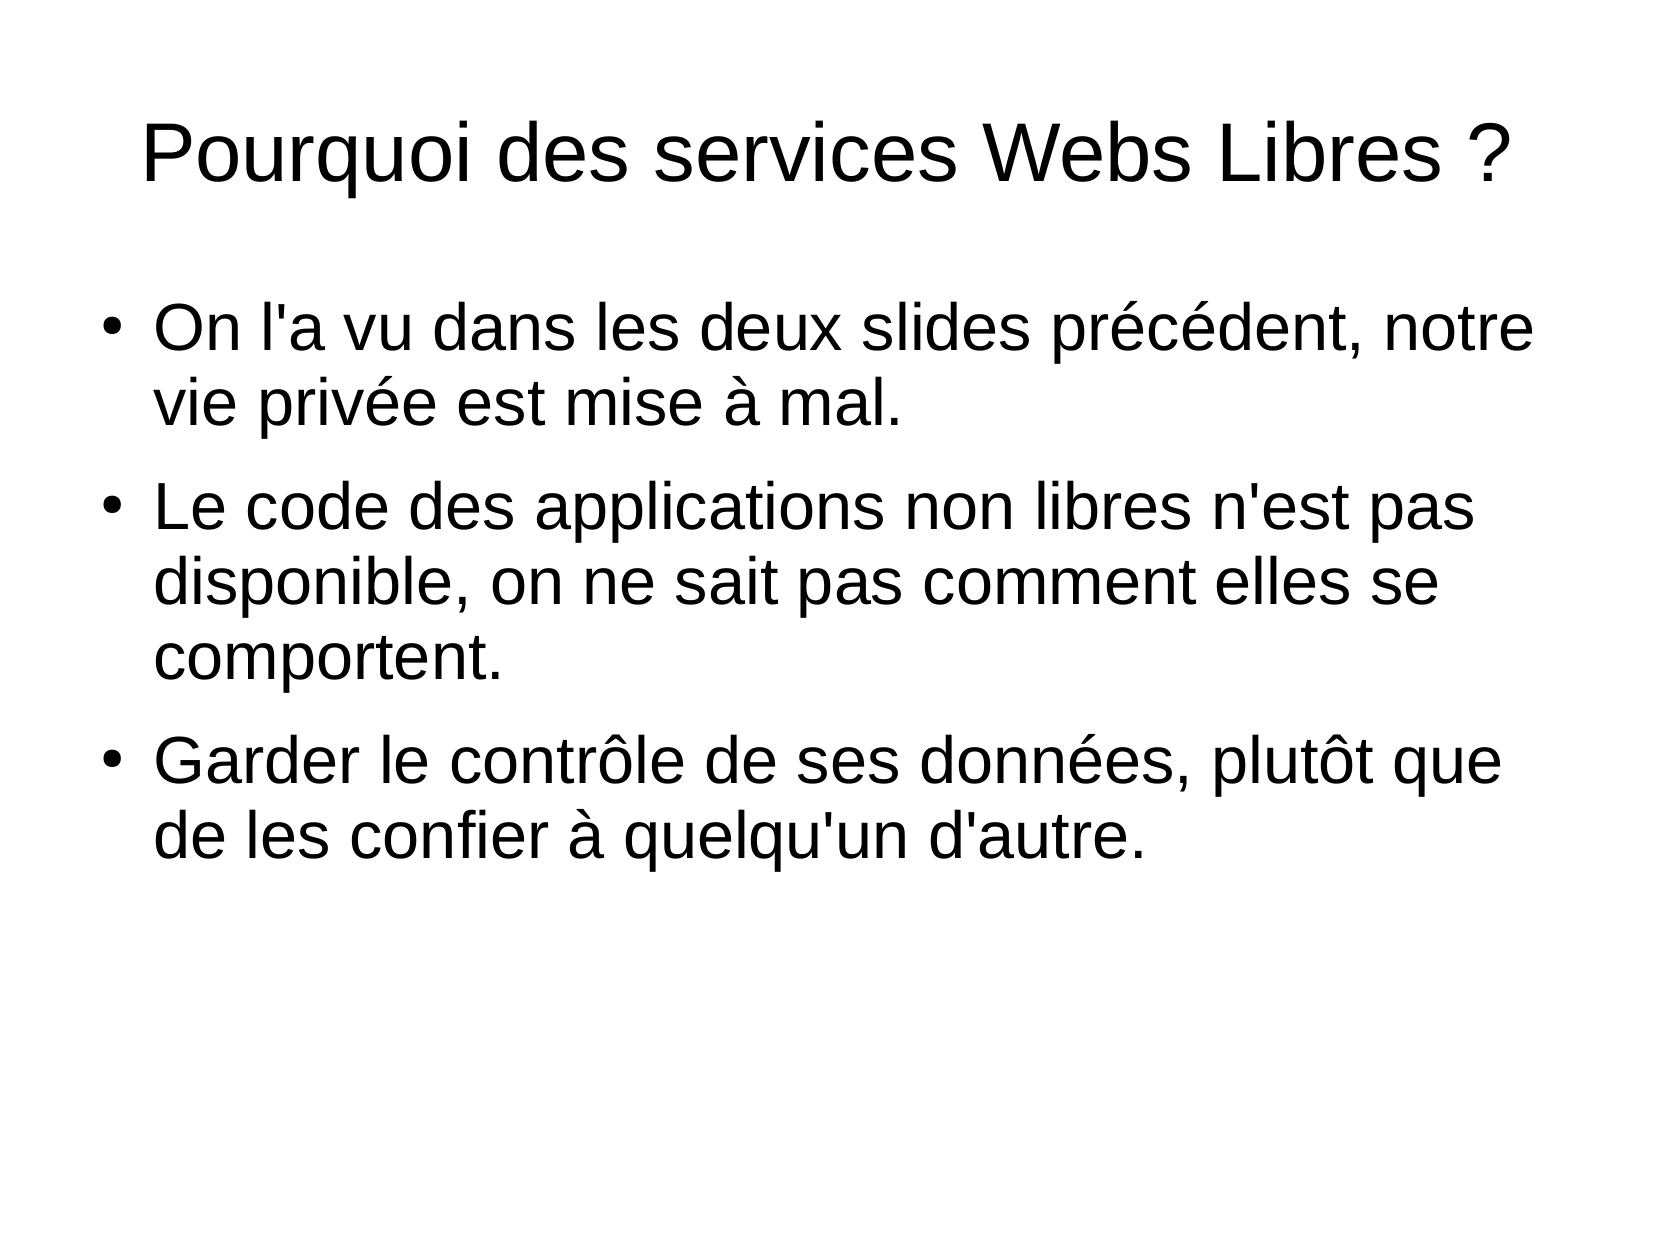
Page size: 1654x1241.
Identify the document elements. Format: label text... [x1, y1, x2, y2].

list On l'a vu dans les deux slides précédent, notre vie privée est mise à mal. Le code des applications non libres n'est pas disponible, on ne sait pas comment elles se comportent. Garder le contrôle de ses données, plutôt que de les confier à quelqu'un d'autre. [82, 290, 1571, 1010]
title Pourquoi des services Webs Libres ? [82, 49, 1571, 257]
